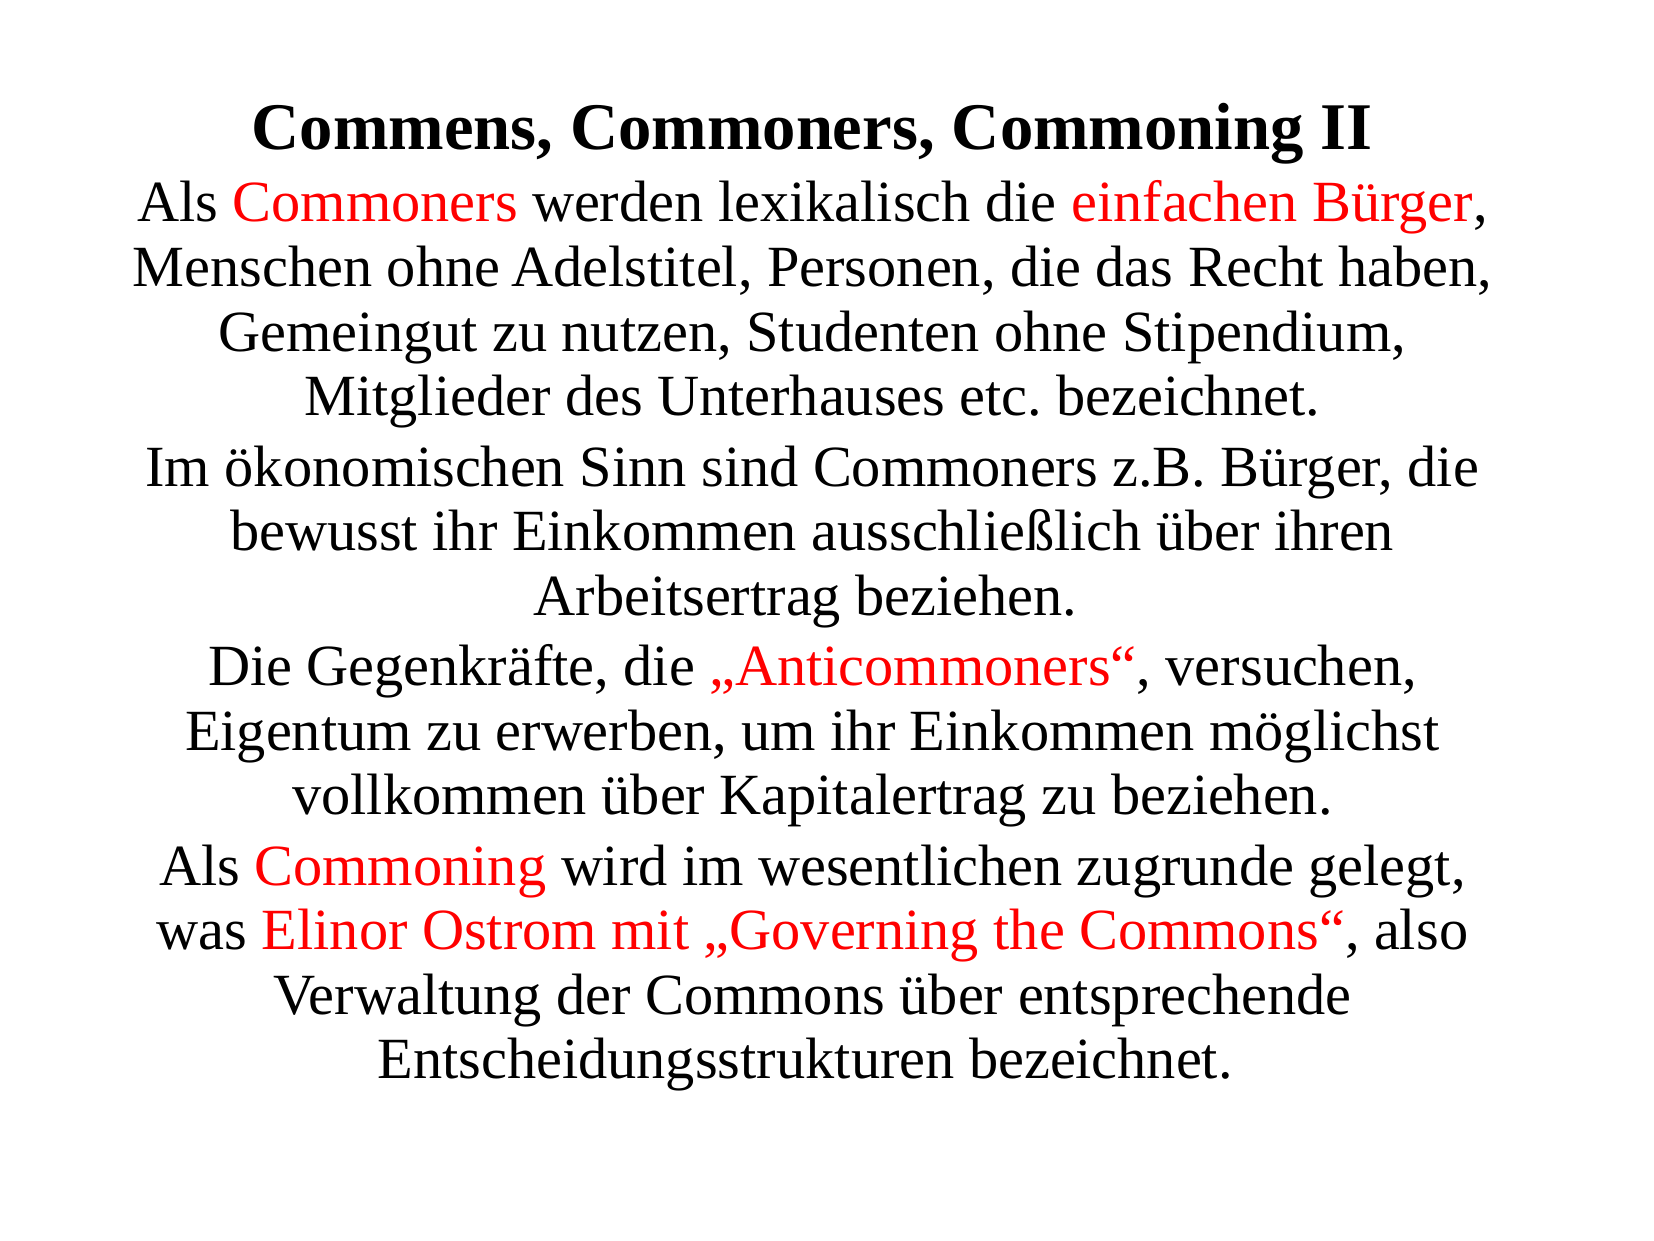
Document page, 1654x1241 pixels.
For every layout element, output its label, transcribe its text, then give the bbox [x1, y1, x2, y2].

text_box Commens, Commoners, Commoning II Als Commoners werden lexikalisch die einfachen Bürger, Menschen ohne Adelstitel, Personen, die das Recht haben, Gemeingut zu nutzen, Studenten ohne Stipendium, Mitglieder des Unterhauses etc. bezeichnet. Im ökonomischen Sinn sind Commoners z.B. Bürger, die bewusst ihr Einkommen ausschließlich über ihren Arbeitsertrag beziehen. Die Gegenkräfte, die „Anticommoners“, versuchen, Eigentum zu erwerben, um ihr Einkommen möglichst vollkommen über Kapitalertrag zu beziehen. Als Commoning wird im wesentlichen zugrunde gelegt, was Elinor Ostrom mit „Governing the Commons“, also Verwaltung der Commons über entsprechende Entscheidungsstrukturen bezeichnet. [118, 82, 1536, 1099]
